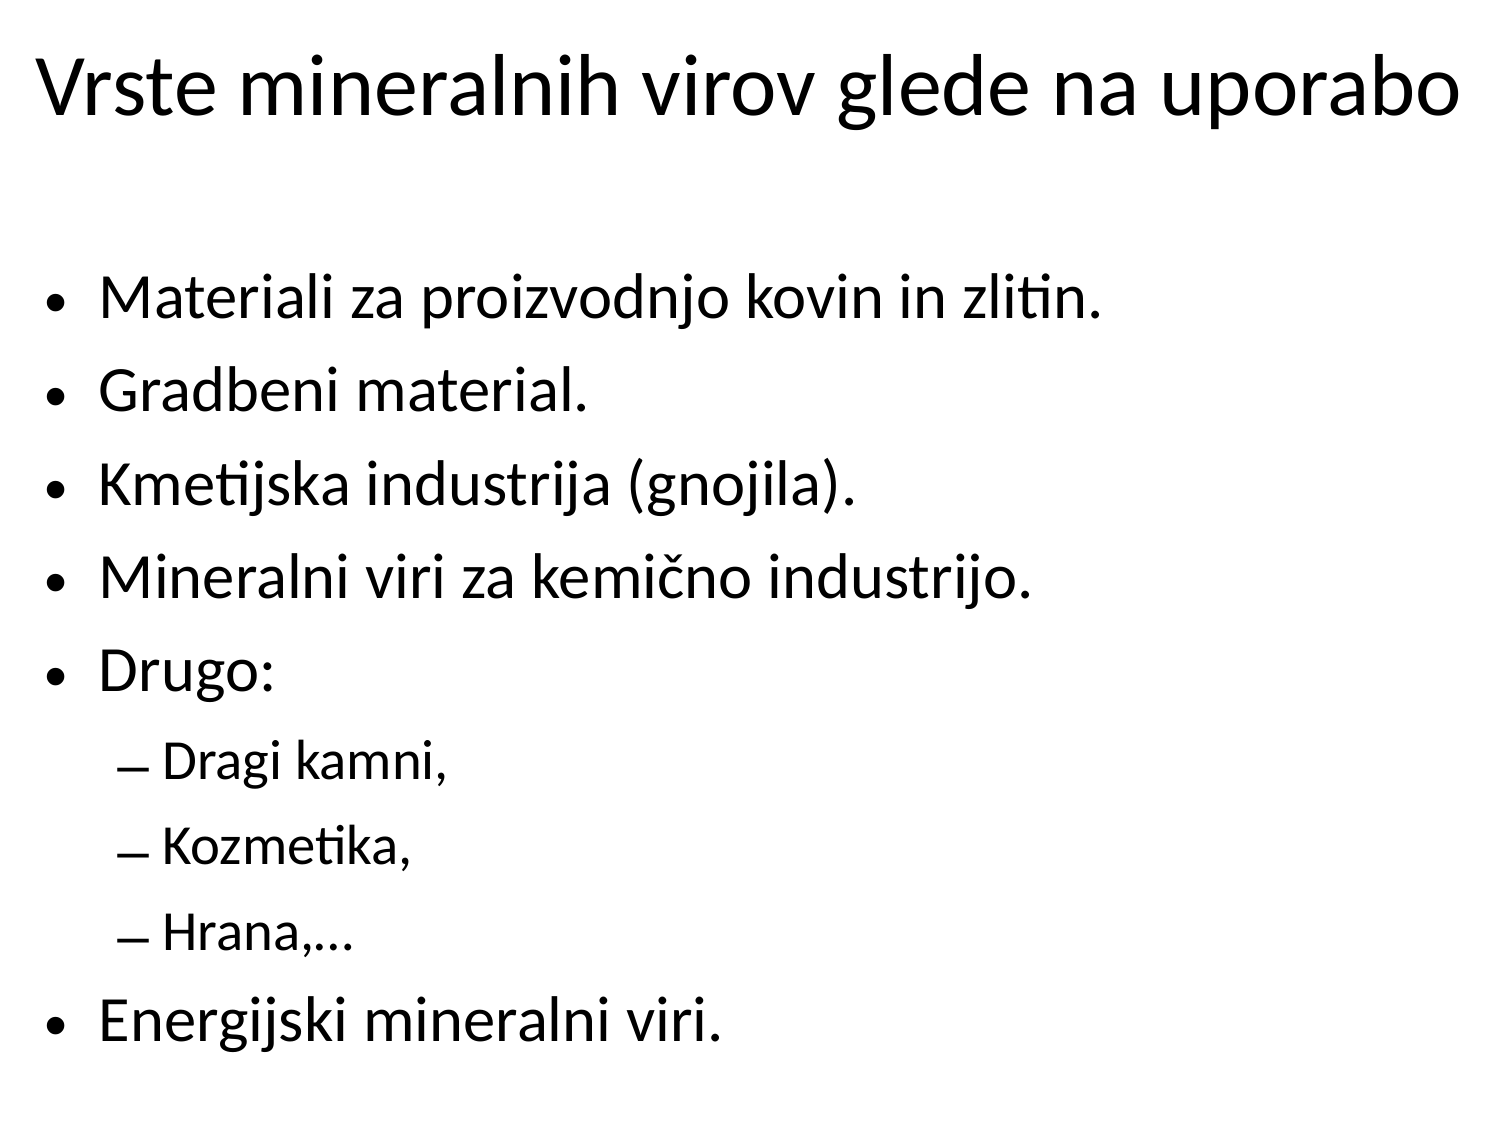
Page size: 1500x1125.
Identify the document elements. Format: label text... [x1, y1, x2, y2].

title Vrste mineralnih virov glede na uporabo [0, 0, 1500, 188]
list Materiali za proizvodnjo kovin in zlitin. Gradbeni material. Kmetijska industrija (gnojila). Mineralni viri za kemično industrijo. Drugo: Dragi kamni, Kozmetika, Hrana,… Energijski mineralni viri. [29, 262, 1471, 1071]
